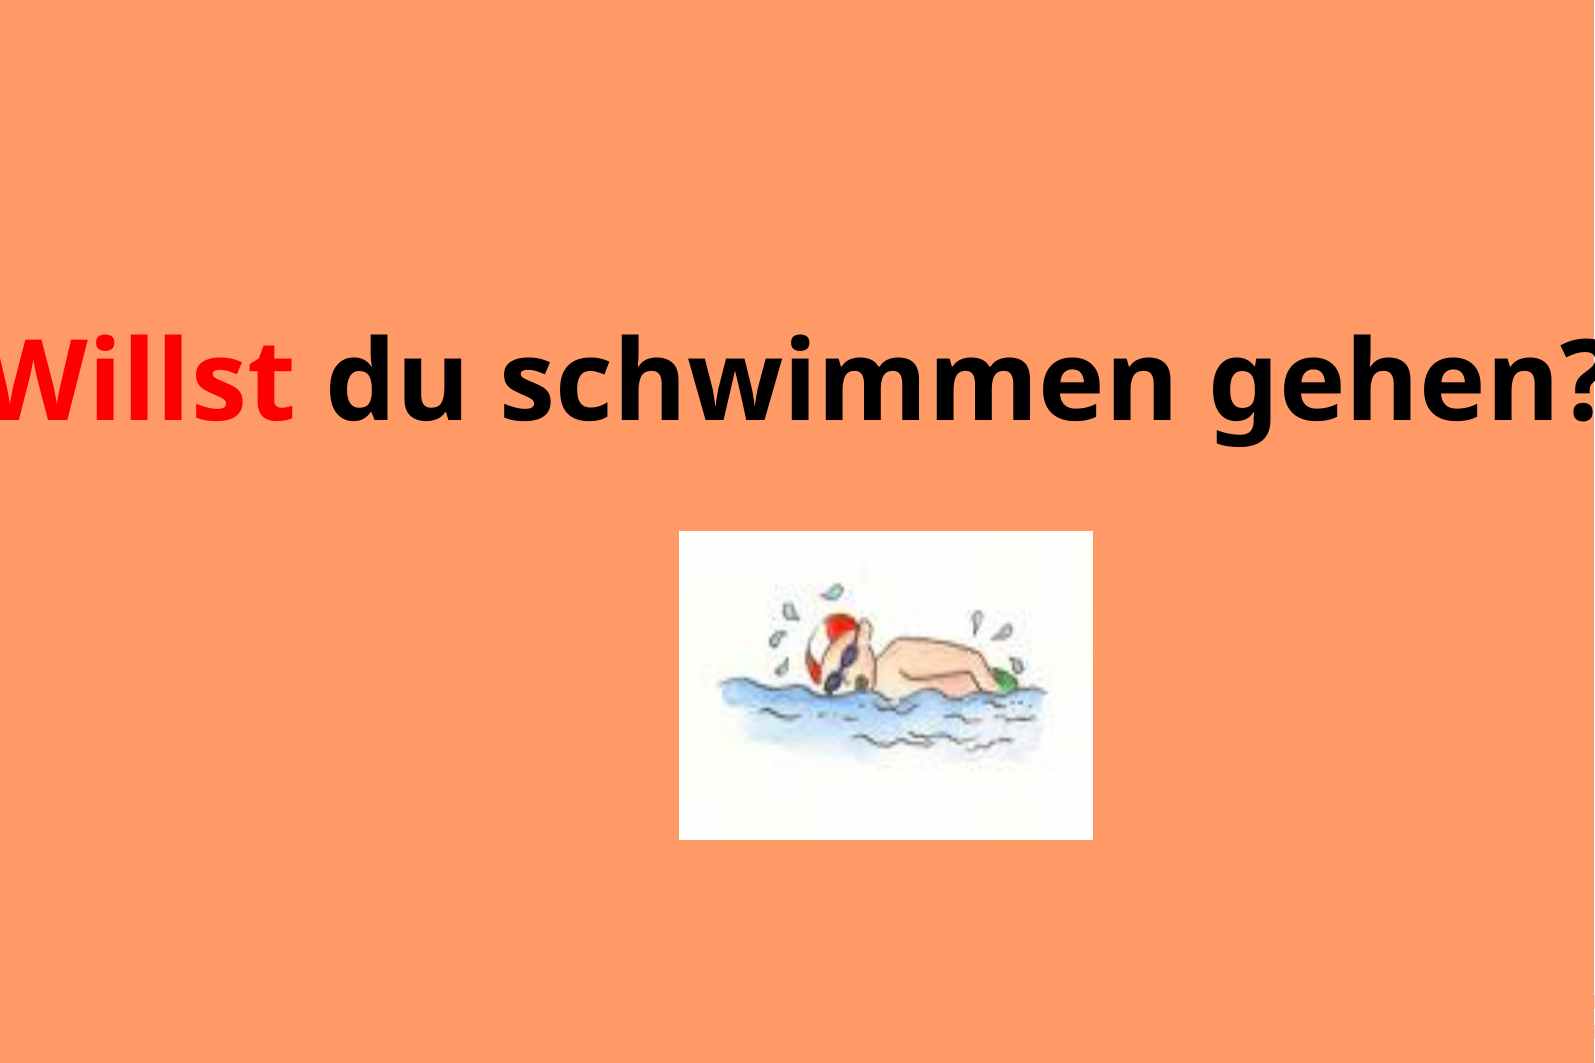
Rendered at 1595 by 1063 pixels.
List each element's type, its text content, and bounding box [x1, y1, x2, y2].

subtitle Willst du schwimmen gehen? [0, 0, 1595, 842]
picture [679, 531, 1093, 840]
